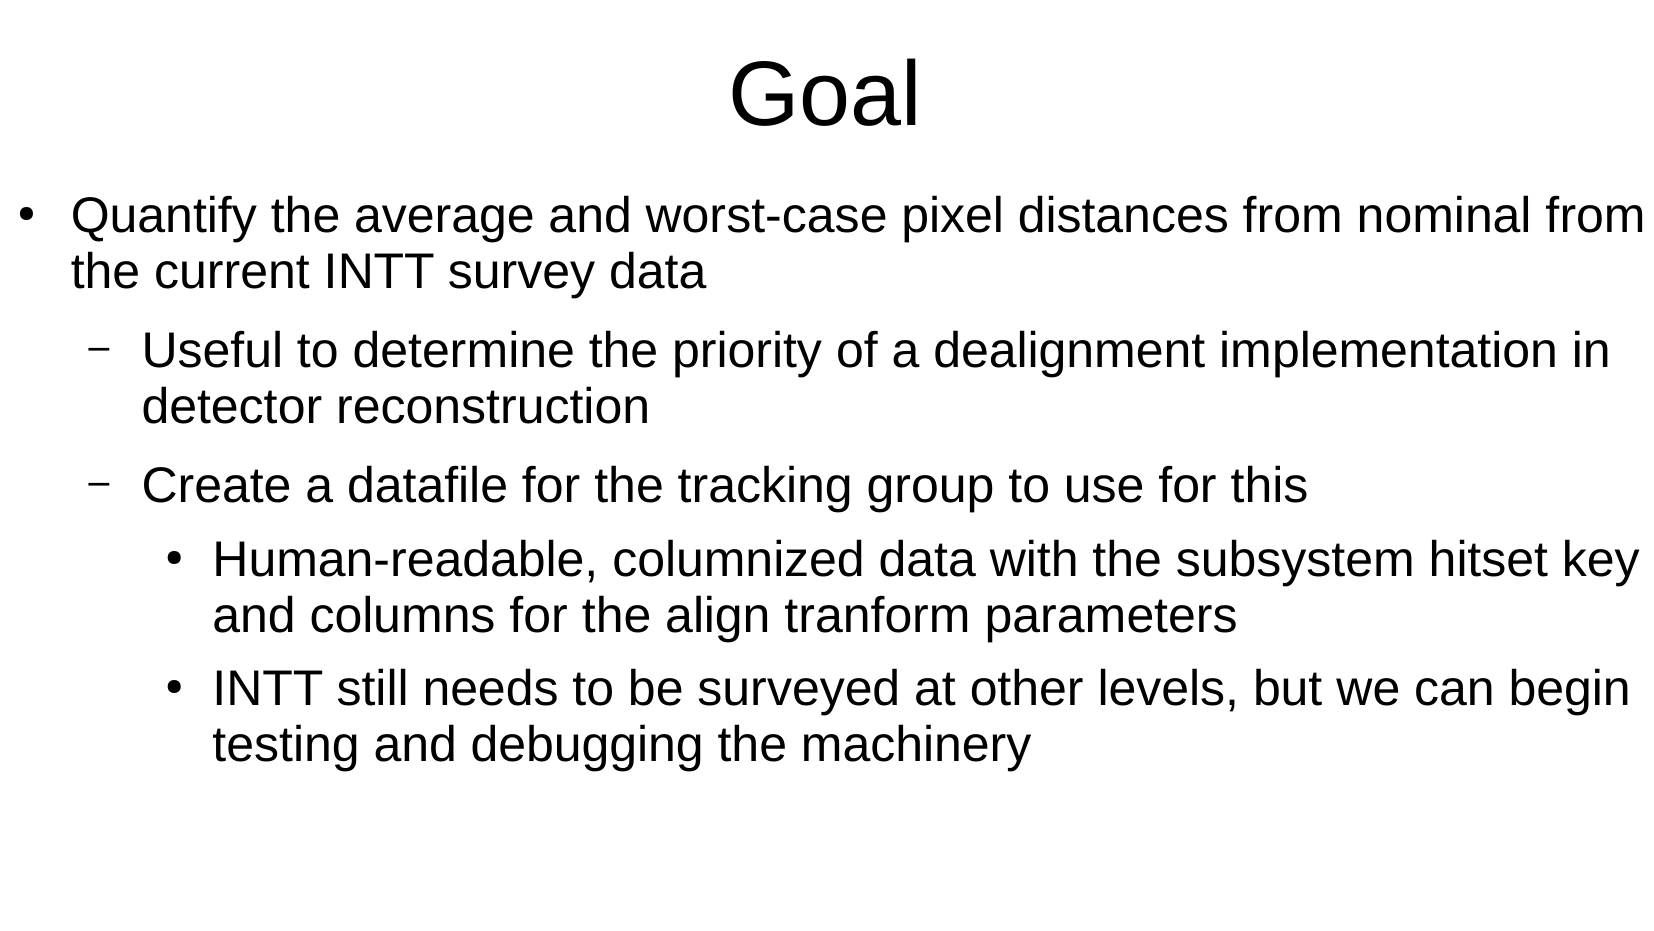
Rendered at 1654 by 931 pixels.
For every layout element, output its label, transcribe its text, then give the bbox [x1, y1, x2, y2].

list Quantify the average and worst-case pixel distances from nominal from the current INTT survey data Useful to determine the priority of a dealignment implementation in detector reconstruction Create a datafile for the tracking group to use for this Human-readable, columnized data with the subsystem hitset key and columns for the align tranform parameters INTT still needs to be surveyed at other levels, but we can begin testing and debugging the machinery [0, 187, 1654, 931]
title Goal [0, 0, 1651, 187]
